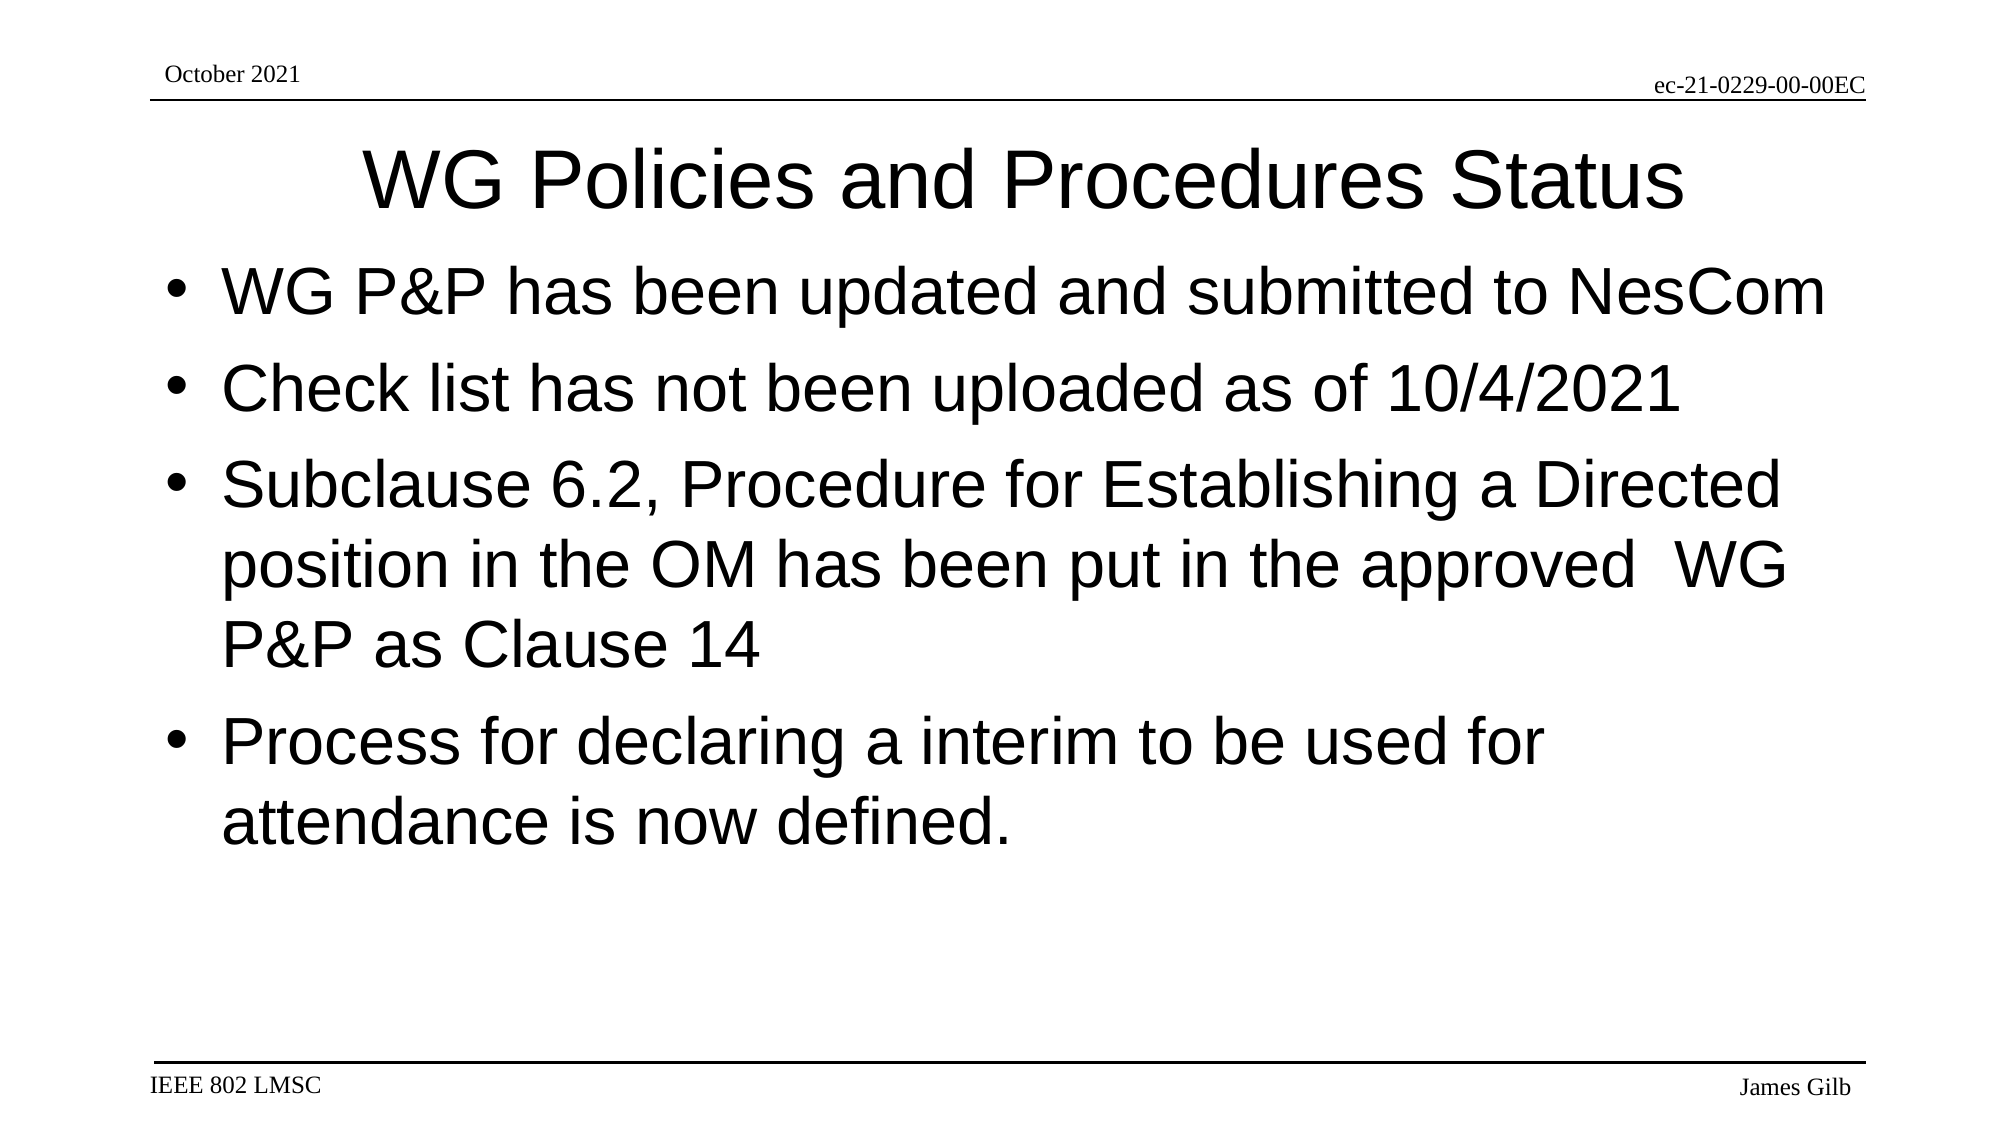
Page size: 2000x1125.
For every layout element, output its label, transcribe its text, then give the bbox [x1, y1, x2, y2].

title WG Policies and Procedures Status [149, 112, 1900, 238]
list WG P&P has been updated and submitted to NesCom Check list has not been uploaded as of 10/4/2021 Subclause 6.2, Procedure for Establishing a Directed position in the OM has been put in the approved WG P&P as Clause 14 Process for declaring a interim to be used for attendance is now defined. [149, 239, 1900, 1051]
